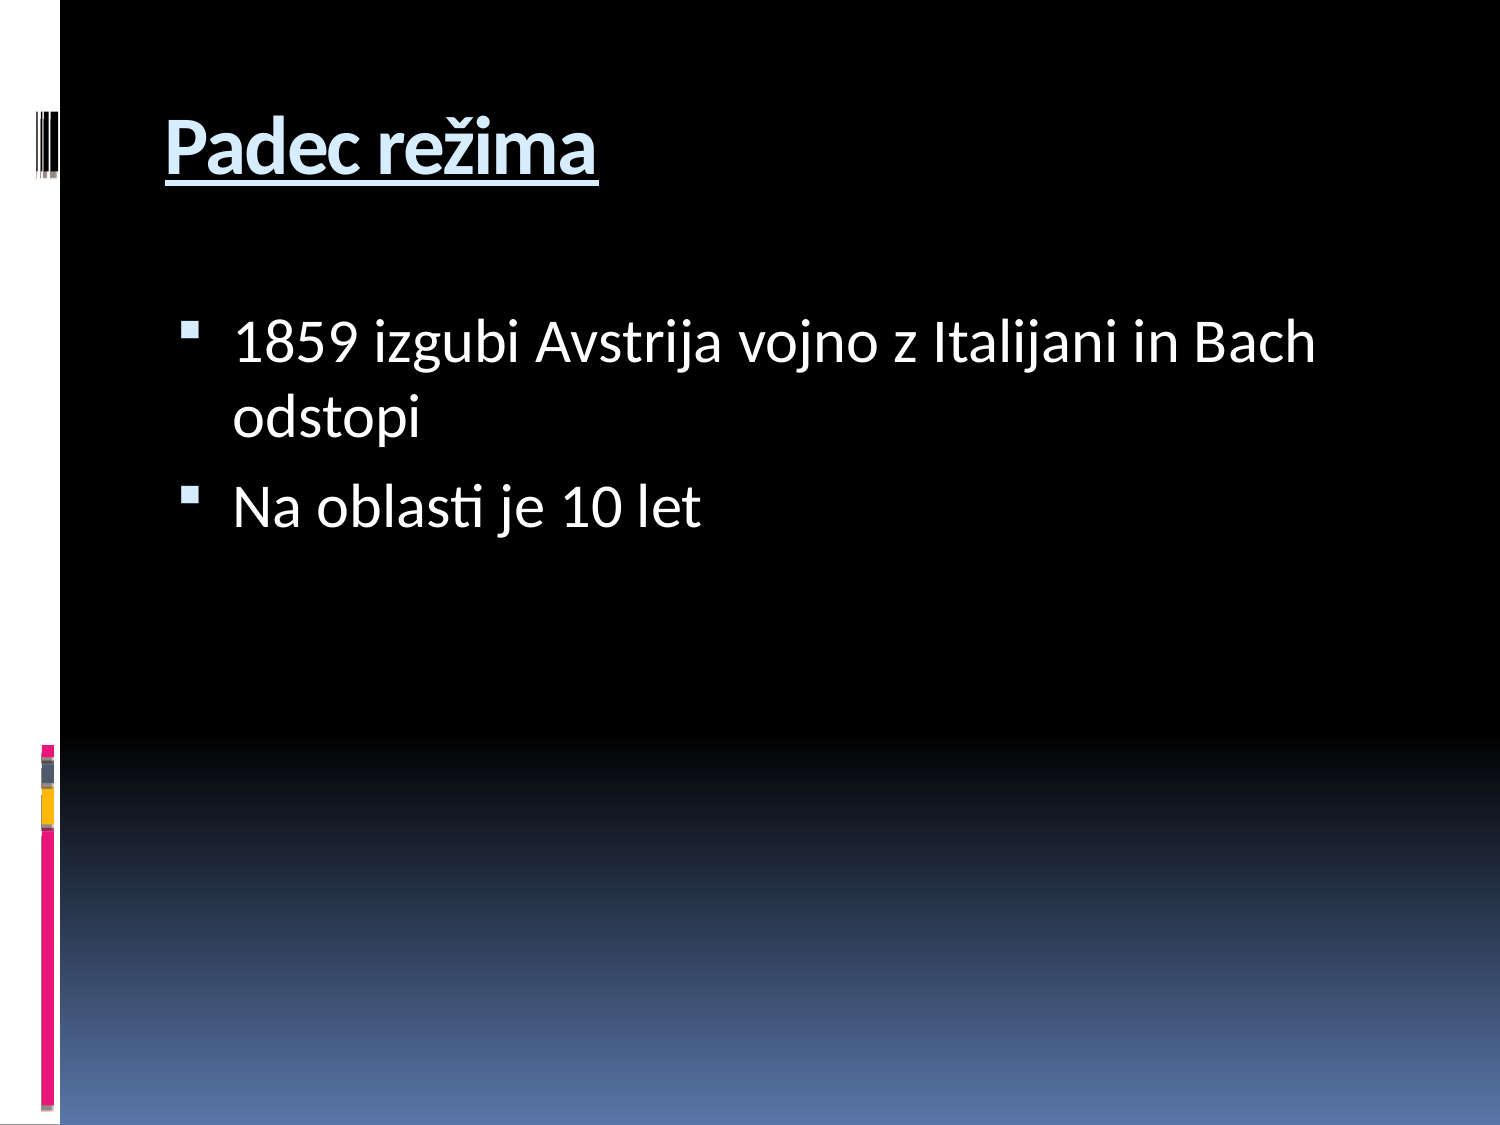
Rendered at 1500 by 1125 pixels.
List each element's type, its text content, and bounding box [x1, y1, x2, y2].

list 1859 izgubi Avstrija vojno z Italijani in Bach odstopi Na oblasti je 10 let [150, 292, 1425, 1043]
title Padec režima [150, 84, 1425, 235]
